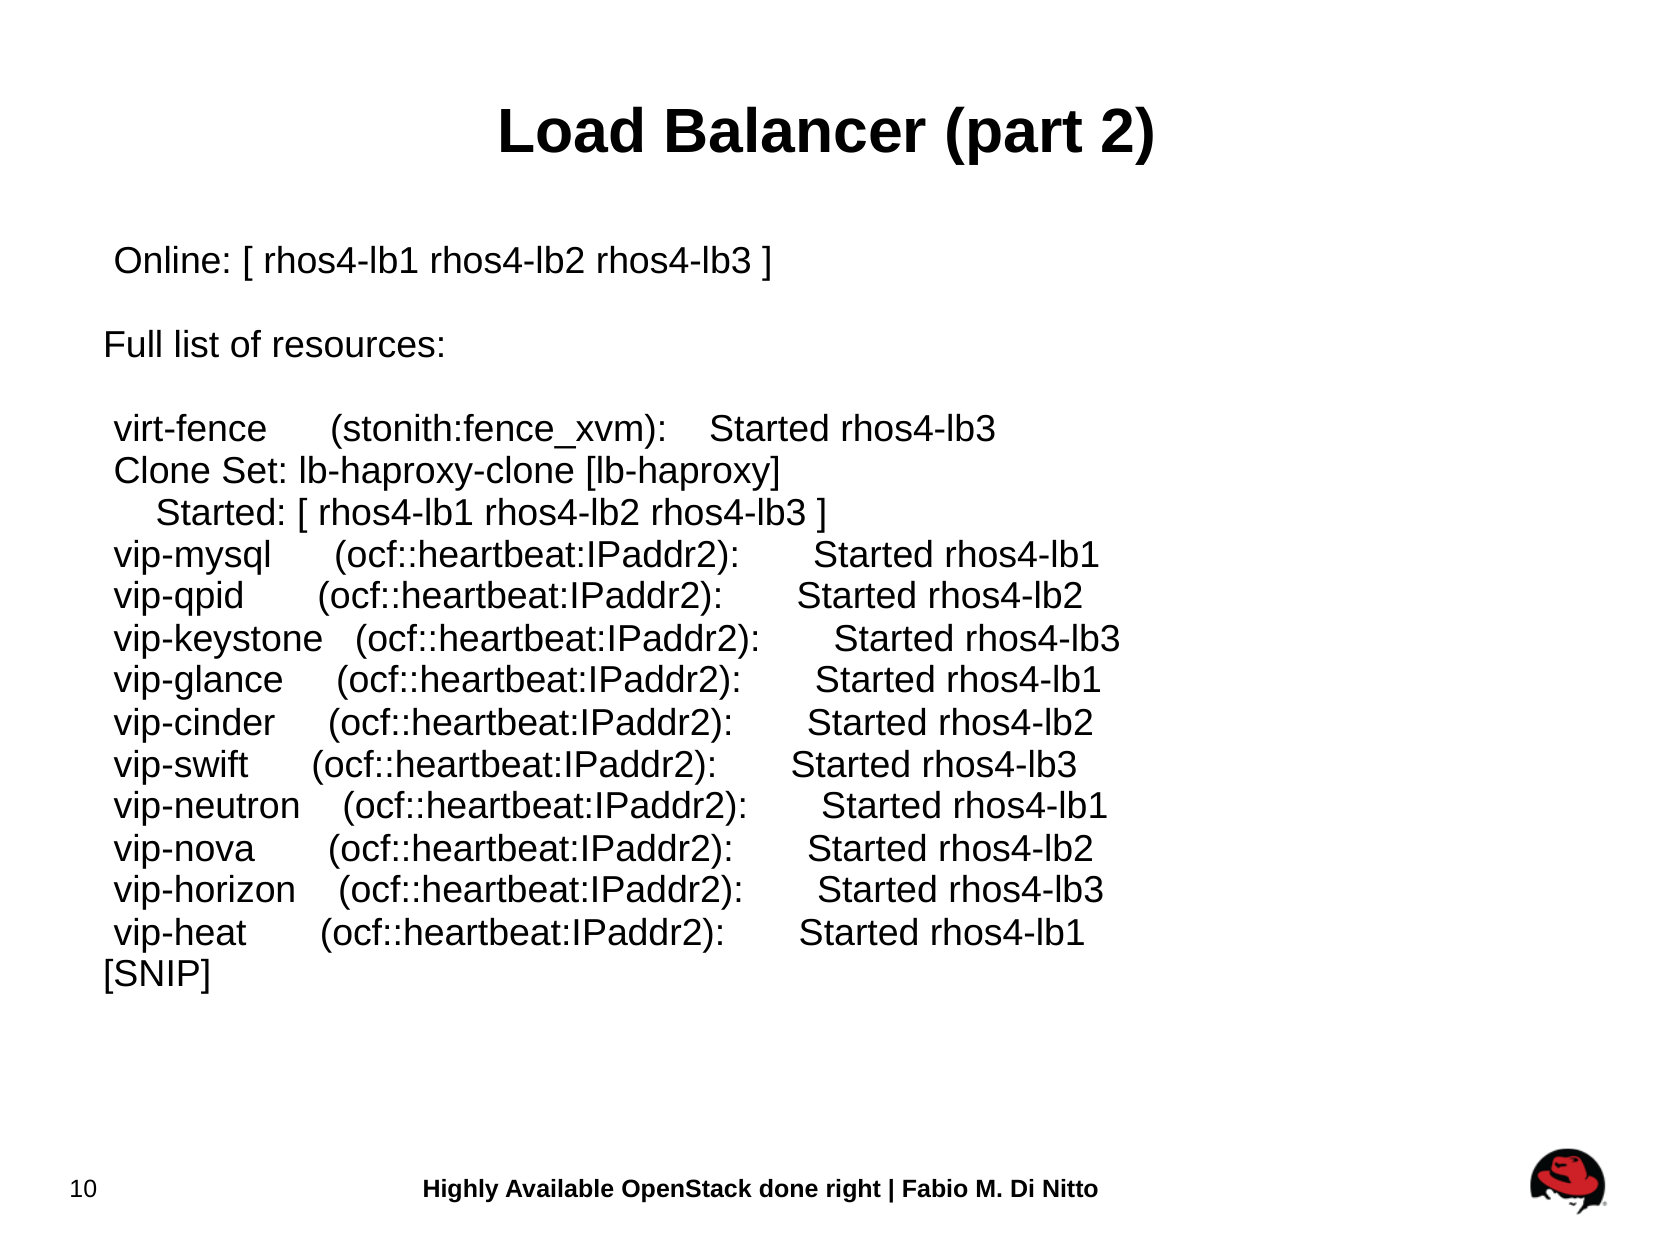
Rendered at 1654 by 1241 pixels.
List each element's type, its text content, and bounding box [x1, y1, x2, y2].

text_box Online: [ rhos4-lb1 rhos4-lb2 rhos4-lb3 ] Full list of resources: virt-fence (stonith:fence_xvm): Started rhos4-lb3 Clone Set: lb-haproxy-clone [lb-haproxy] Started: [ rhos4-lb1 rhos4-lb2 rhos4-lb3 ] vip-mysql (ocf::heartbeat:IPaddr2): Started rhos4-lb1 vip-qpid (ocf::heartbeat:IPaddr2): Started rhos4-lb2 vip-keystone (ocf::heartbeat:IPaddr2): Started rhos4-lb3 vip-glance (ocf::heartbeat:IPaddr2): Started rhos4-lb1 vip-cinder (ocf::heartbeat:IPaddr2): Started rhos4-lb2 vip-swift (ocf::heartbeat:IPaddr2): Started rhos4-lb3 vip-neutron (ocf::heartbeat:IPaddr2): Started rhos4-lb1 vip-nova (ocf::heartbeat:IPaddr2): Started rhos4-lb2 vip-horizon (ocf::heartbeat:IPaddr2): Started rhos4-lb3 vip-heat (ocf::heartbeat:IPaddr2): Started rhos4-lb1 [SNIP] [88, 231, 1538, 1045]
picture [1529, 1146, 1613, 1224]
title Load Balancer (part 2) [82, 37, 1571, 226]
